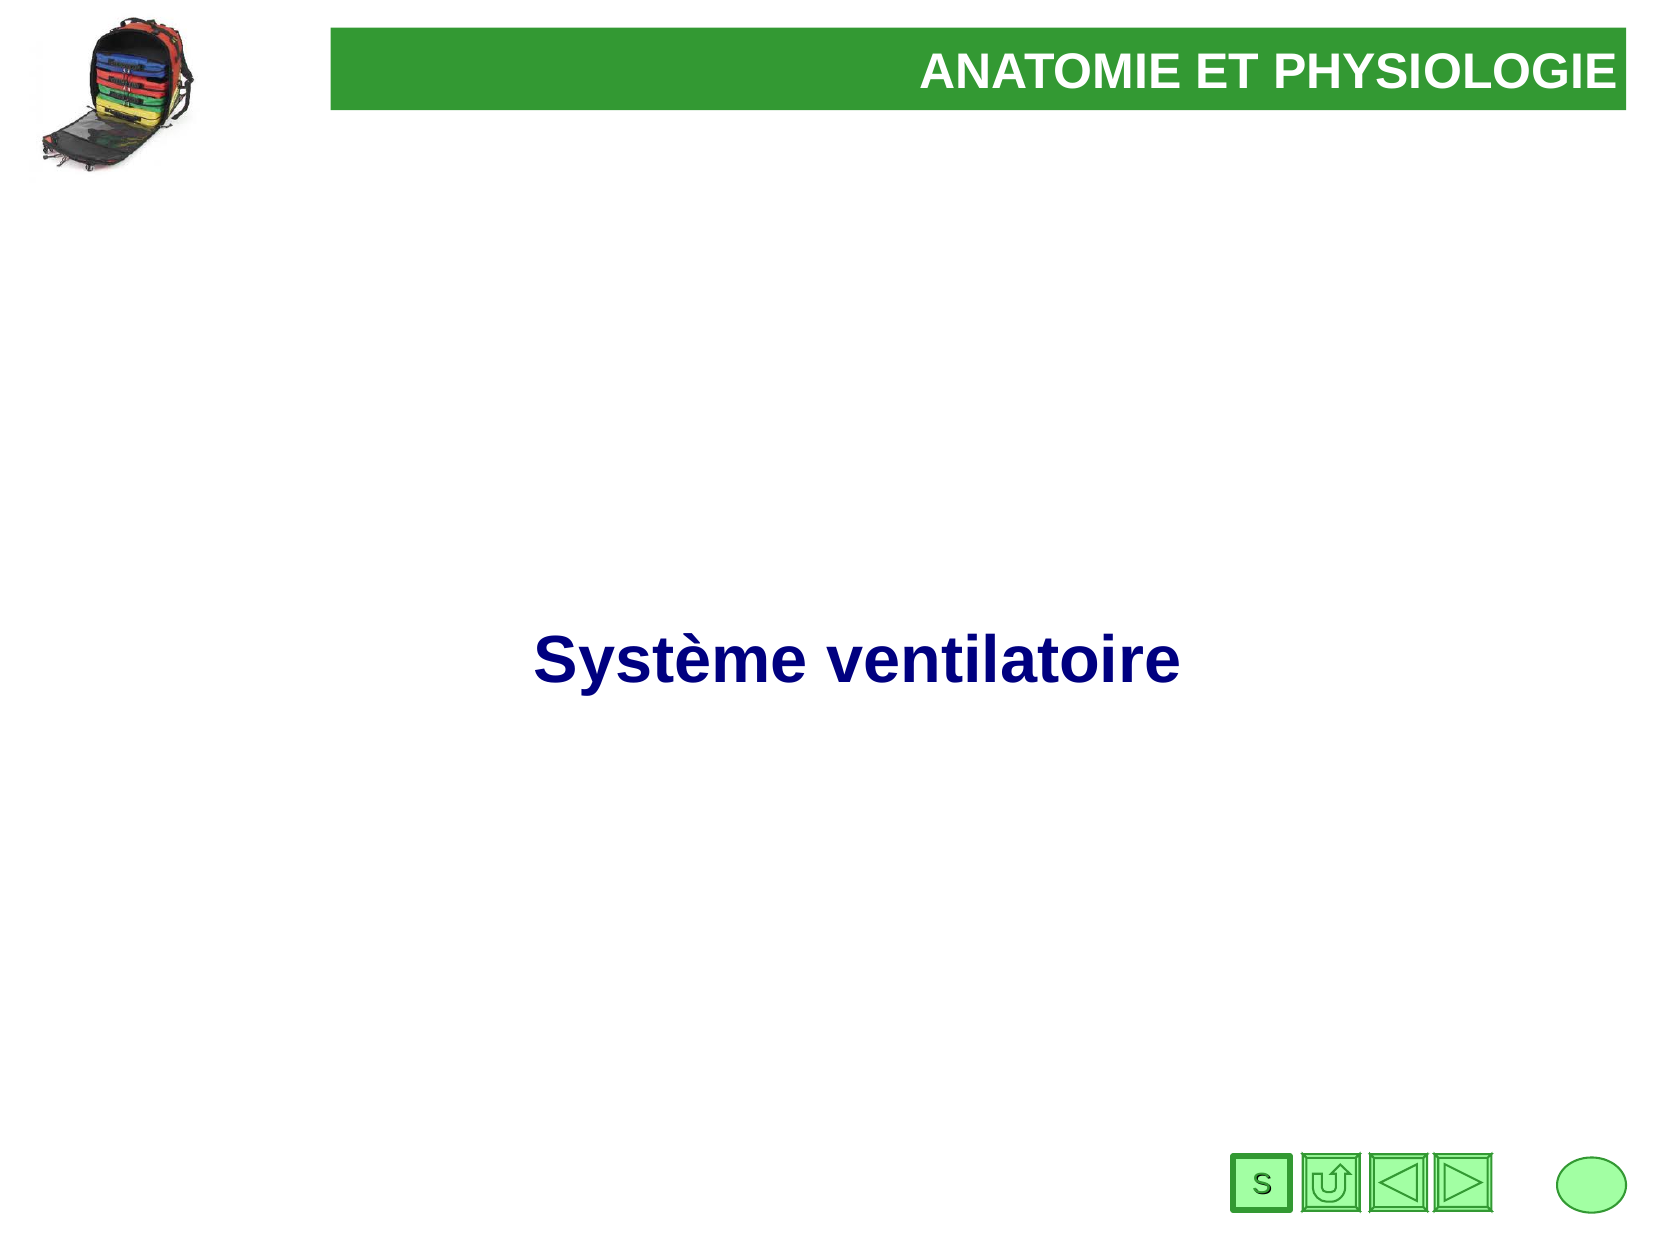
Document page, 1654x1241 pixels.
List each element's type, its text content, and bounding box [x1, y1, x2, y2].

text_box [1557, 1157, 1627, 1213]
picture [29, 5, 201, 183]
text_box Système ventilatoire [158, 618, 1558, 702]
title ANATOMIE ET PHYSIOLOGIE [331, 35, 1619, 107]
